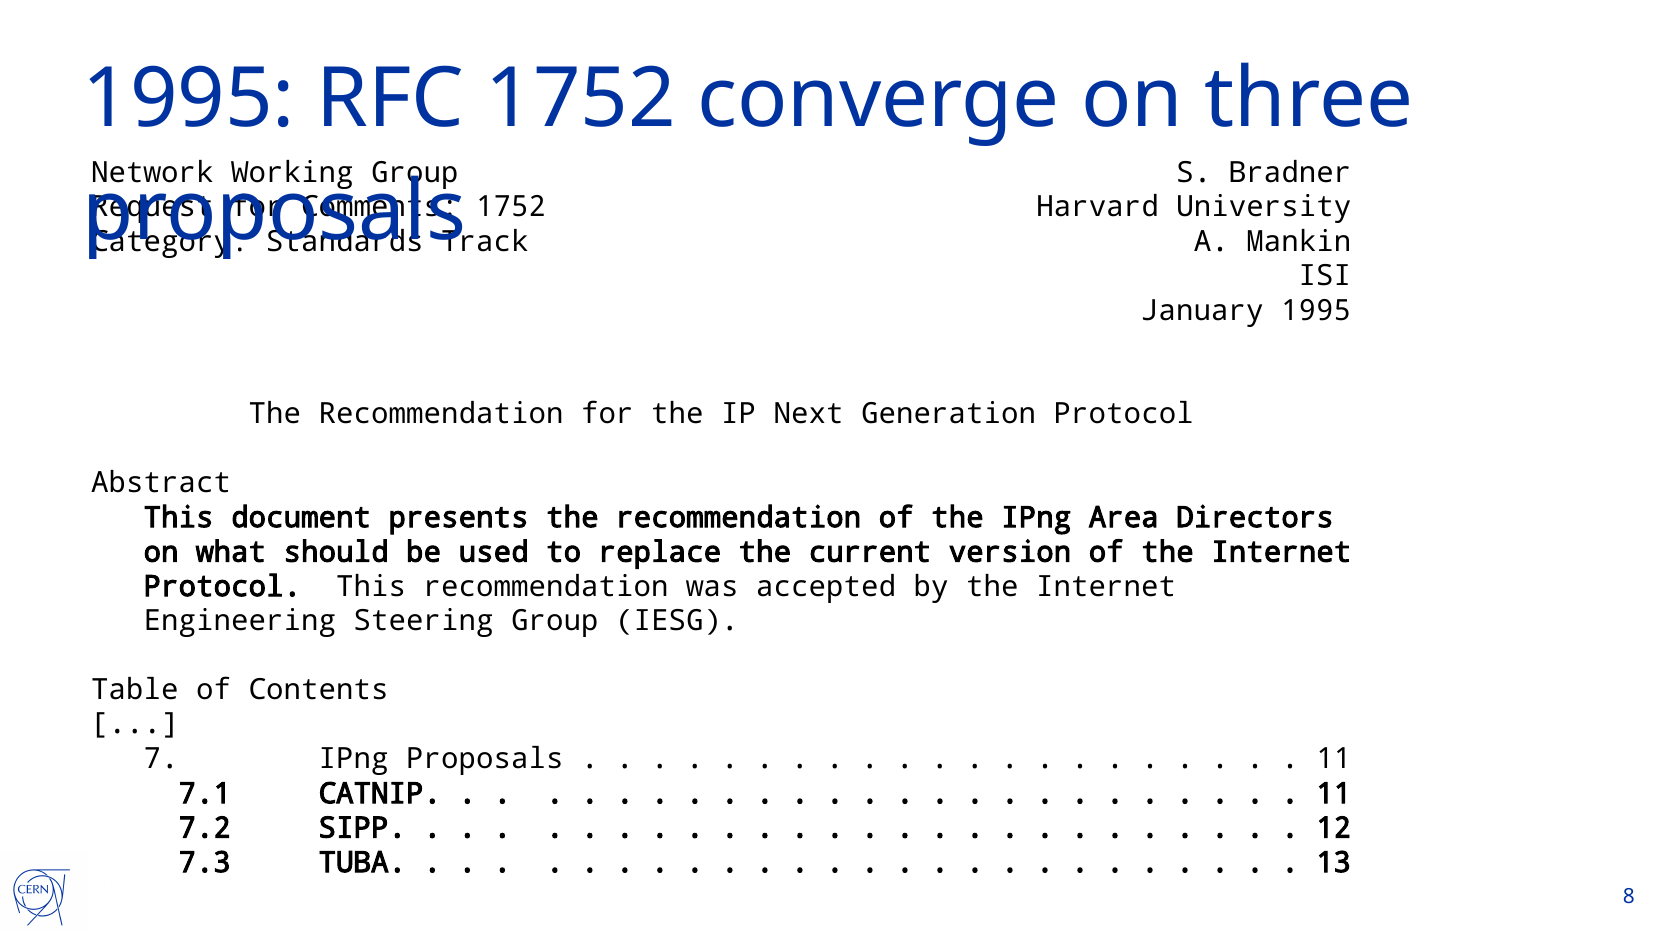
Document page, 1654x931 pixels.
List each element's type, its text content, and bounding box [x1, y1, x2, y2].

text_box Network Working Group S. Bradner Request for Comments: 1752 Harvard University Category: Standards Track A. Mankin ISI January 1995 The Recommendation for the IP Next Generation Protocol Abstract This document presents the recommendation of the IPng Area Directors on what should be used to replace the current version of the Internet Protocol. This recommendation was accepted by the Internet Engineering Steering Group (IESG). Table of Contents [...] 7. IPng Proposals . . . . . . . . . . . . . . . . . . . . . 11 7.1 CATNIP. . . . . . . . . . . . . . . . . . . . . . . . . 11 7.2 SIPP. . . . . . . . . . . . . . . . . . . . . . . . . . 12 7.3 TUBA. . . . . . . . . . . . . . . . . . . . . . . . . . 13 [76, 147, 1601, 931]
title 1995: RFC 1752 converge on three proposals [82, 37, 1654, 247]
picture [0, 850, 76, 931]
